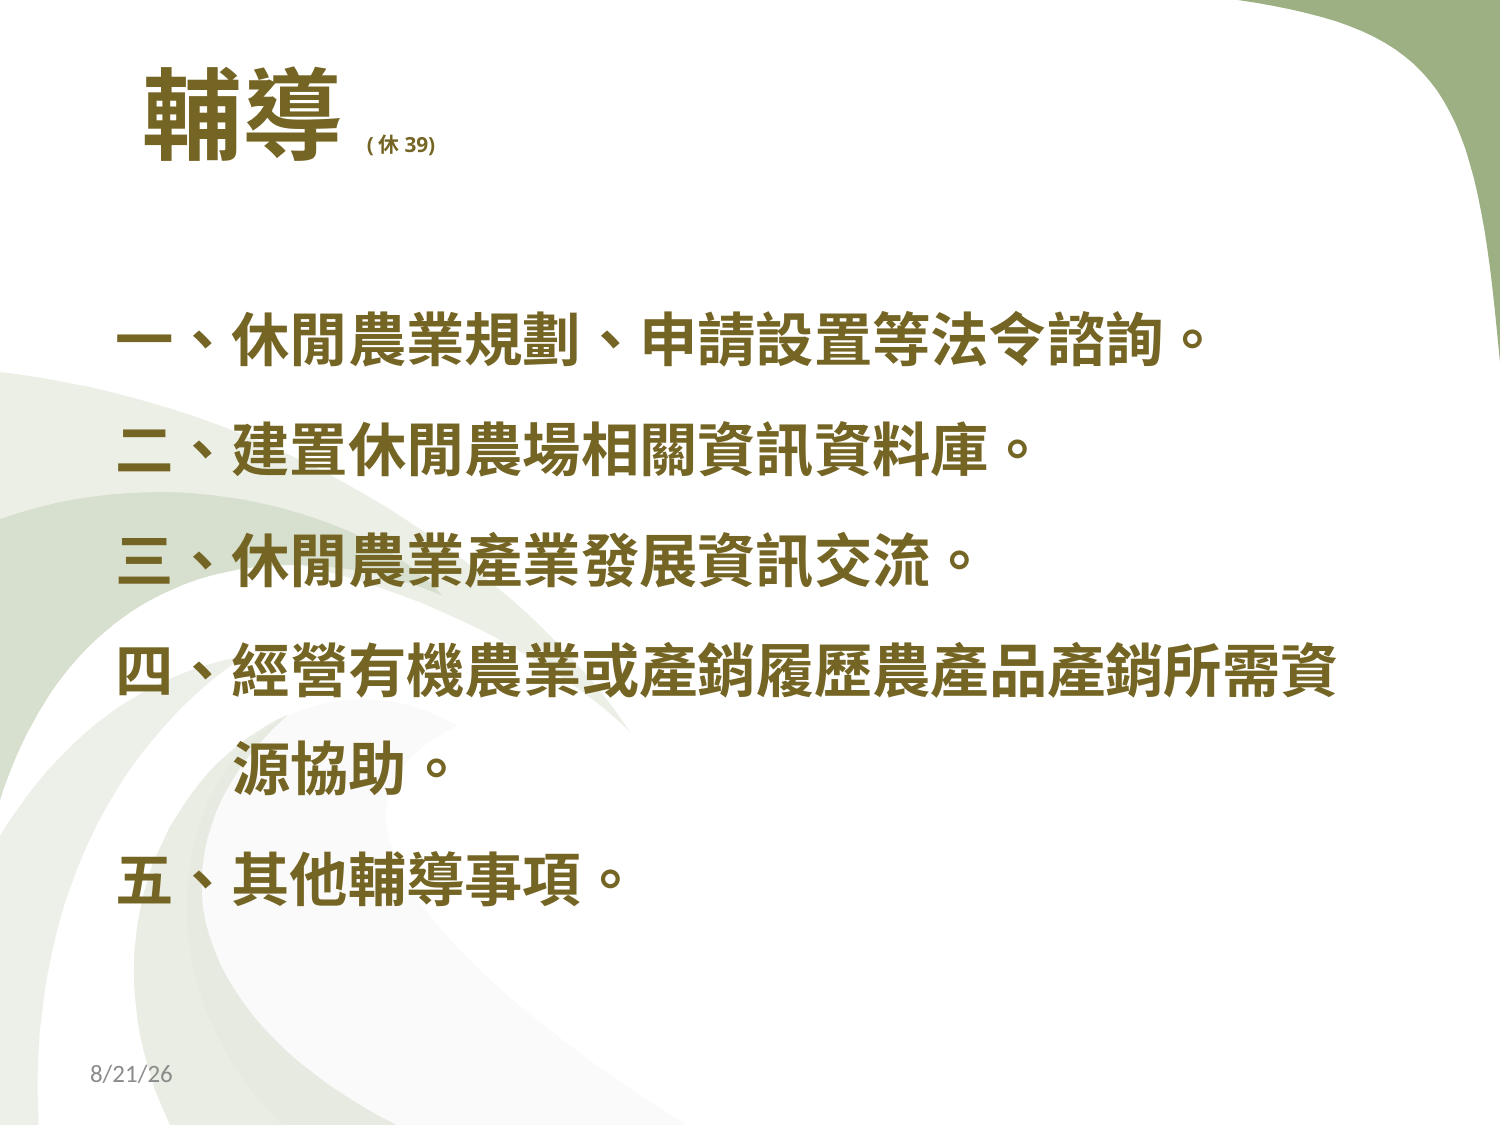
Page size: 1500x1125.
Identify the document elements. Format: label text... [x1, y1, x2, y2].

text_box 輔導(休39) [128, 19, 1123, 207]
slide_number 11/8/18 [75, 1042, 425, 1103]
list 一、休閒農業規劃、申請設置等法令諮詢。 二、建置休閒農場相關資訊資料庫。 三、休閒農業產業發展資訊交流。 四、經營有機農業或產銷履歷農產品產銷所需資源協助。 五、其他輔導事項。 [100, 267, 1412, 969]
